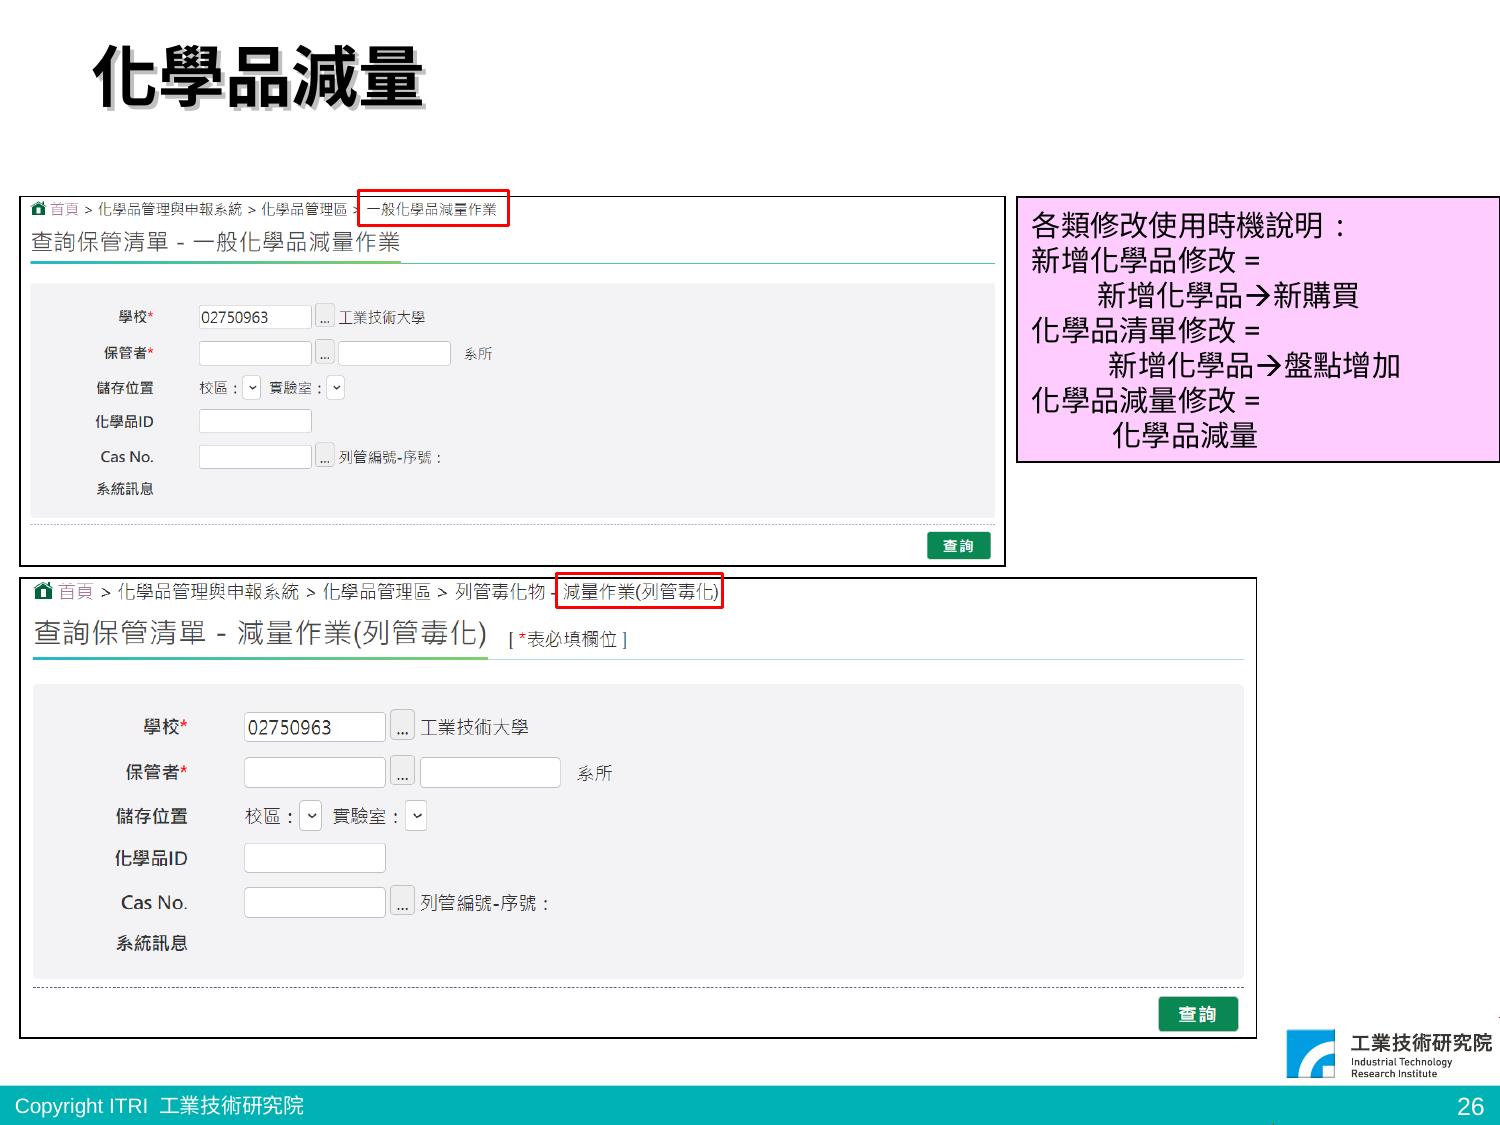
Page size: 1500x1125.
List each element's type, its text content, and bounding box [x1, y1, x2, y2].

text_box <編號> [1406, 1085, 1500, 1125]
picture [558, 578, 721, 606]
picture [20, 197, 1005, 566]
picture [20, 578, 1256, 1038]
picture [360, 197, 507, 224]
text_box 各類修改使用時機說明: 新增化學品修改= 新增化學品新購買 化學品清單修改= 新增化學品盤點增加 化學品減量修改= 化學品減量 [1017, 197, 1500, 462]
text_box 化學品減量 [76, 27, 441, 123]
